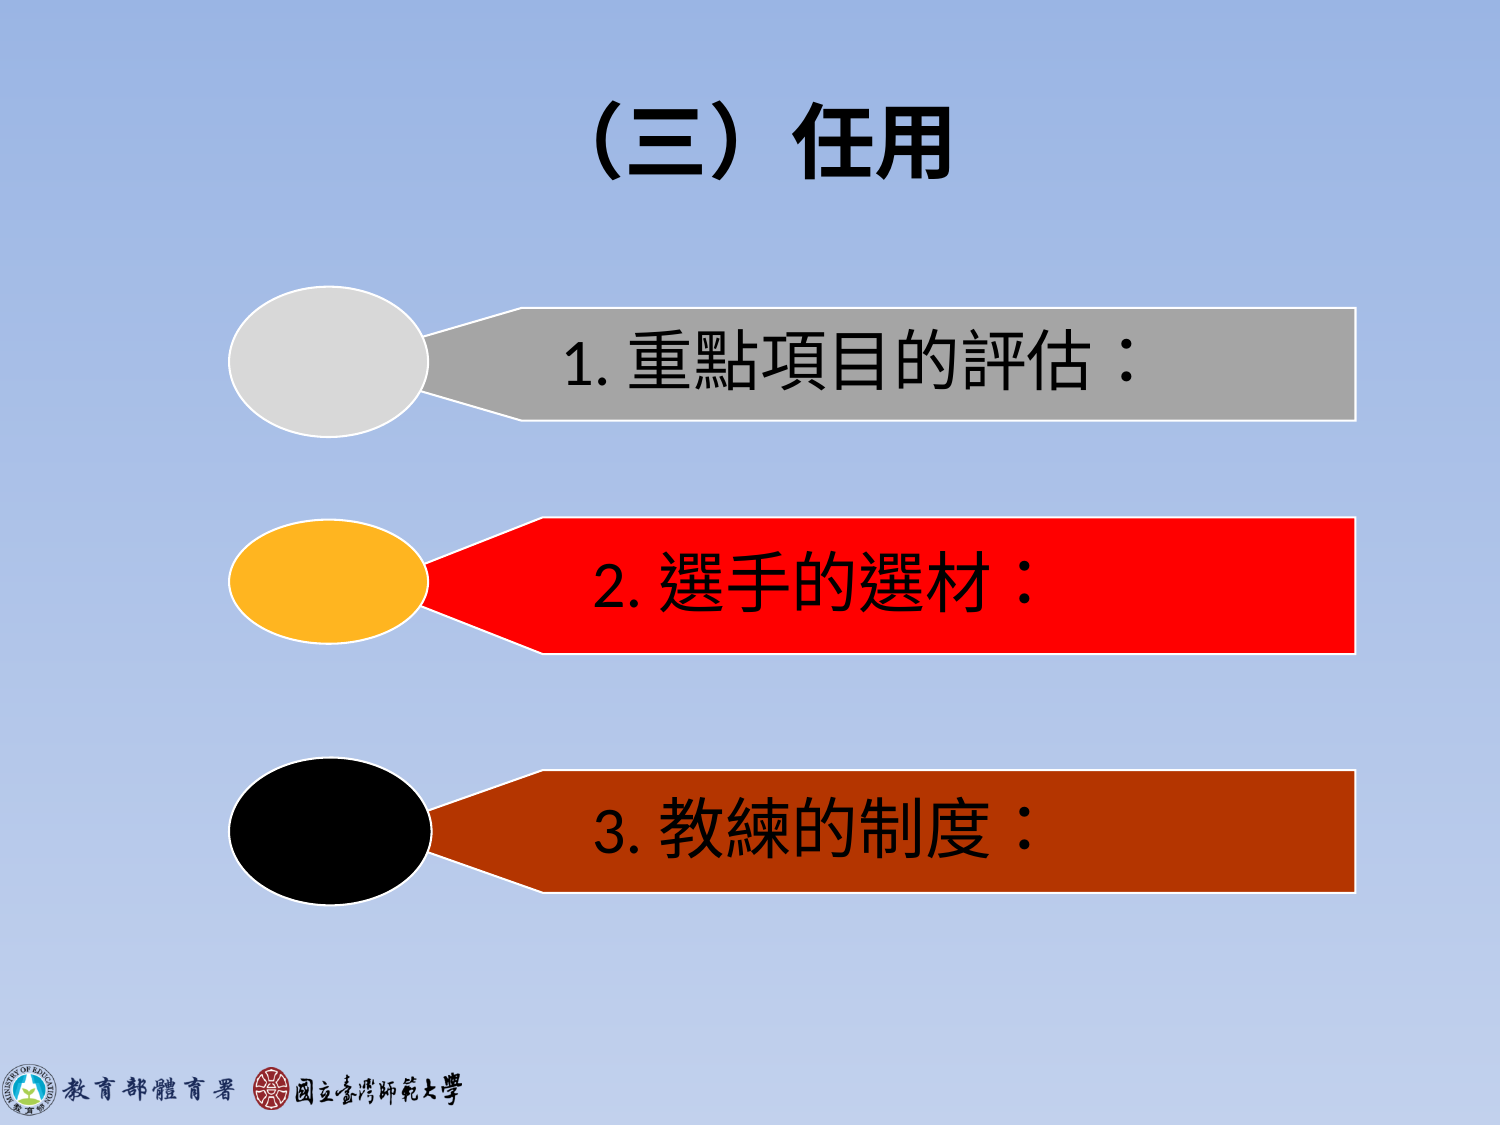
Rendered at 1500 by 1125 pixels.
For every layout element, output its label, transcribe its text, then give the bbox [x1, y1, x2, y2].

text_box [229, 286, 429, 438]
title （三）任用 [75, 45, 1426, 233]
text_box 3.教練的制度： [428, 770, 1356, 893]
text_box [229, 757, 432, 906]
text_box [229, 519, 429, 644]
text_box 2.選手的選材： [421, 517, 1356, 655]
text_box 1.重點項目的評估： [421, 307, 1356, 421]
